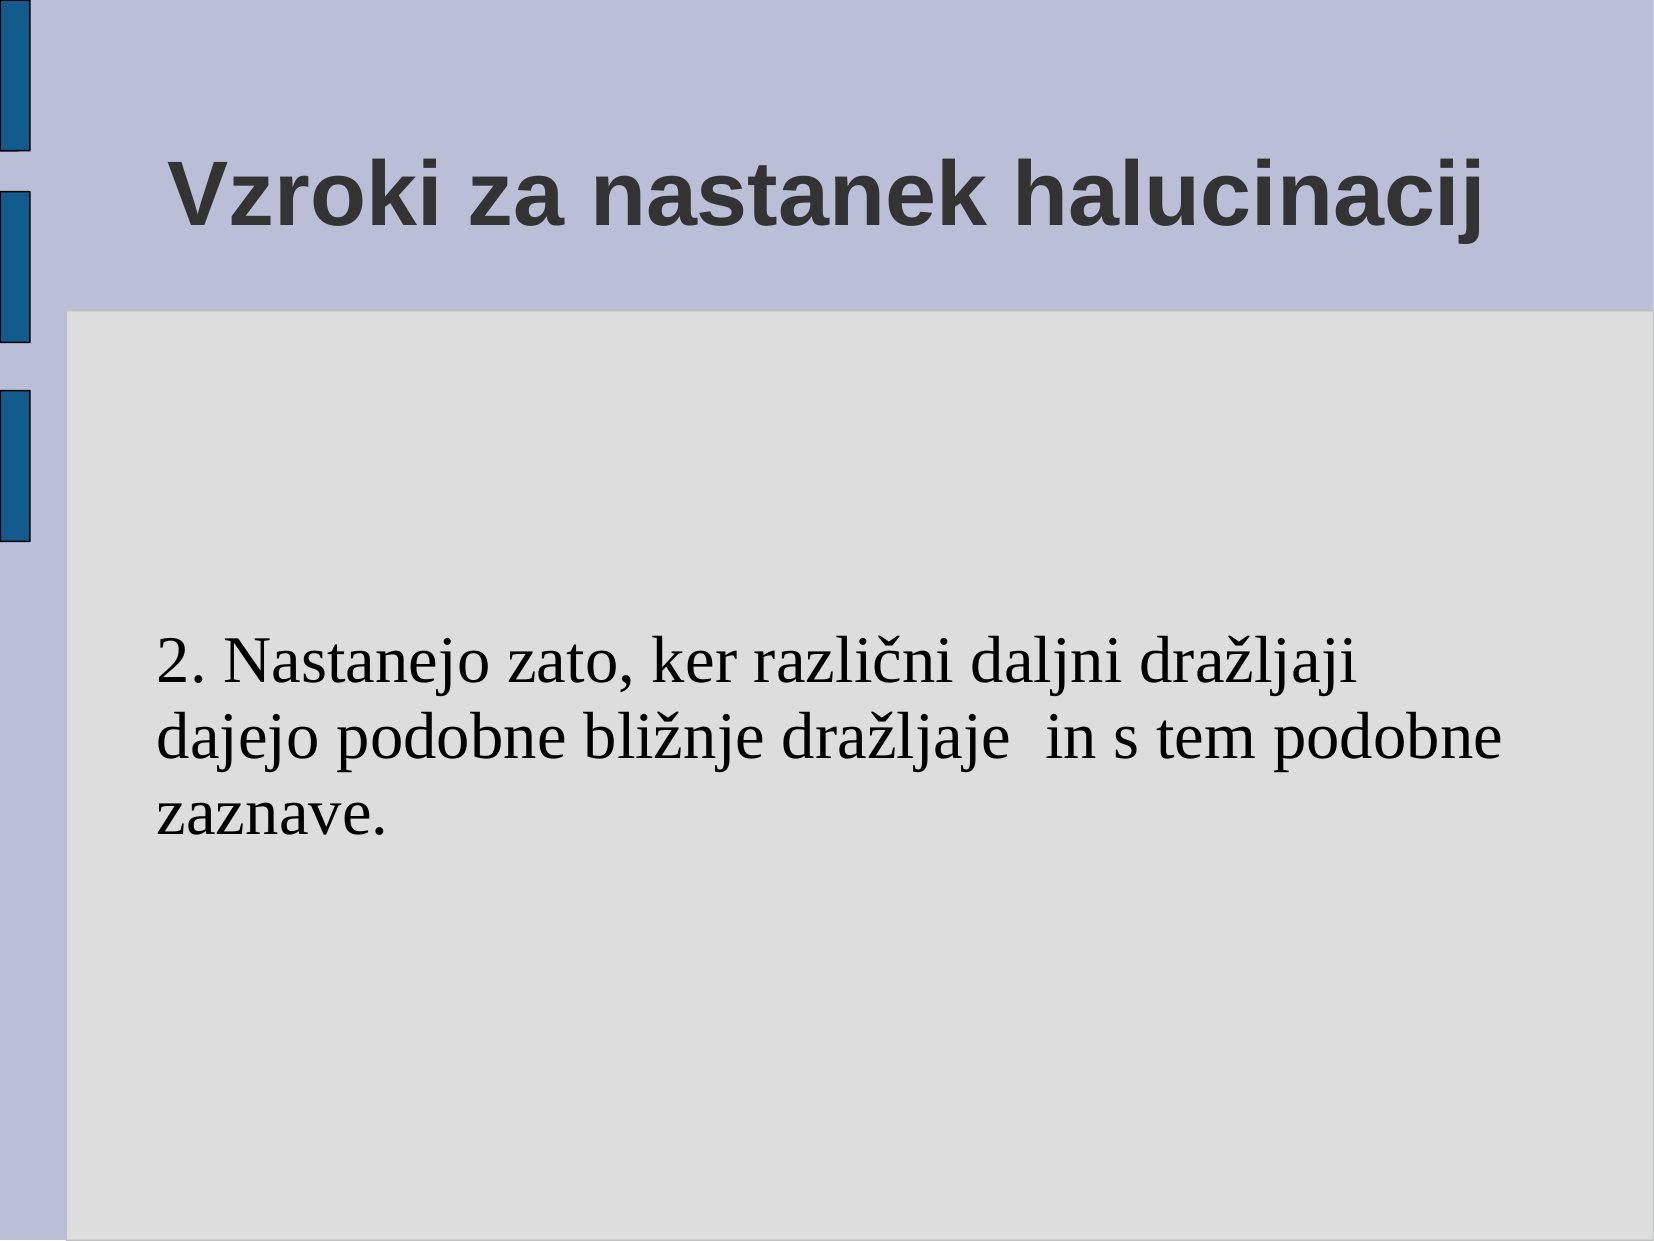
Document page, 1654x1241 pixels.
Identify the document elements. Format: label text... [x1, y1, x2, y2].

title Vzroki za nastanek halucinacij [121, 91, 1534, 299]
subtitle 2. Nastanejo zato, ker različni daljni dražljaji dajejo podobne bližnje dražljaje in s tem podobne zaznave. [121, 352, 1534, 1119]
